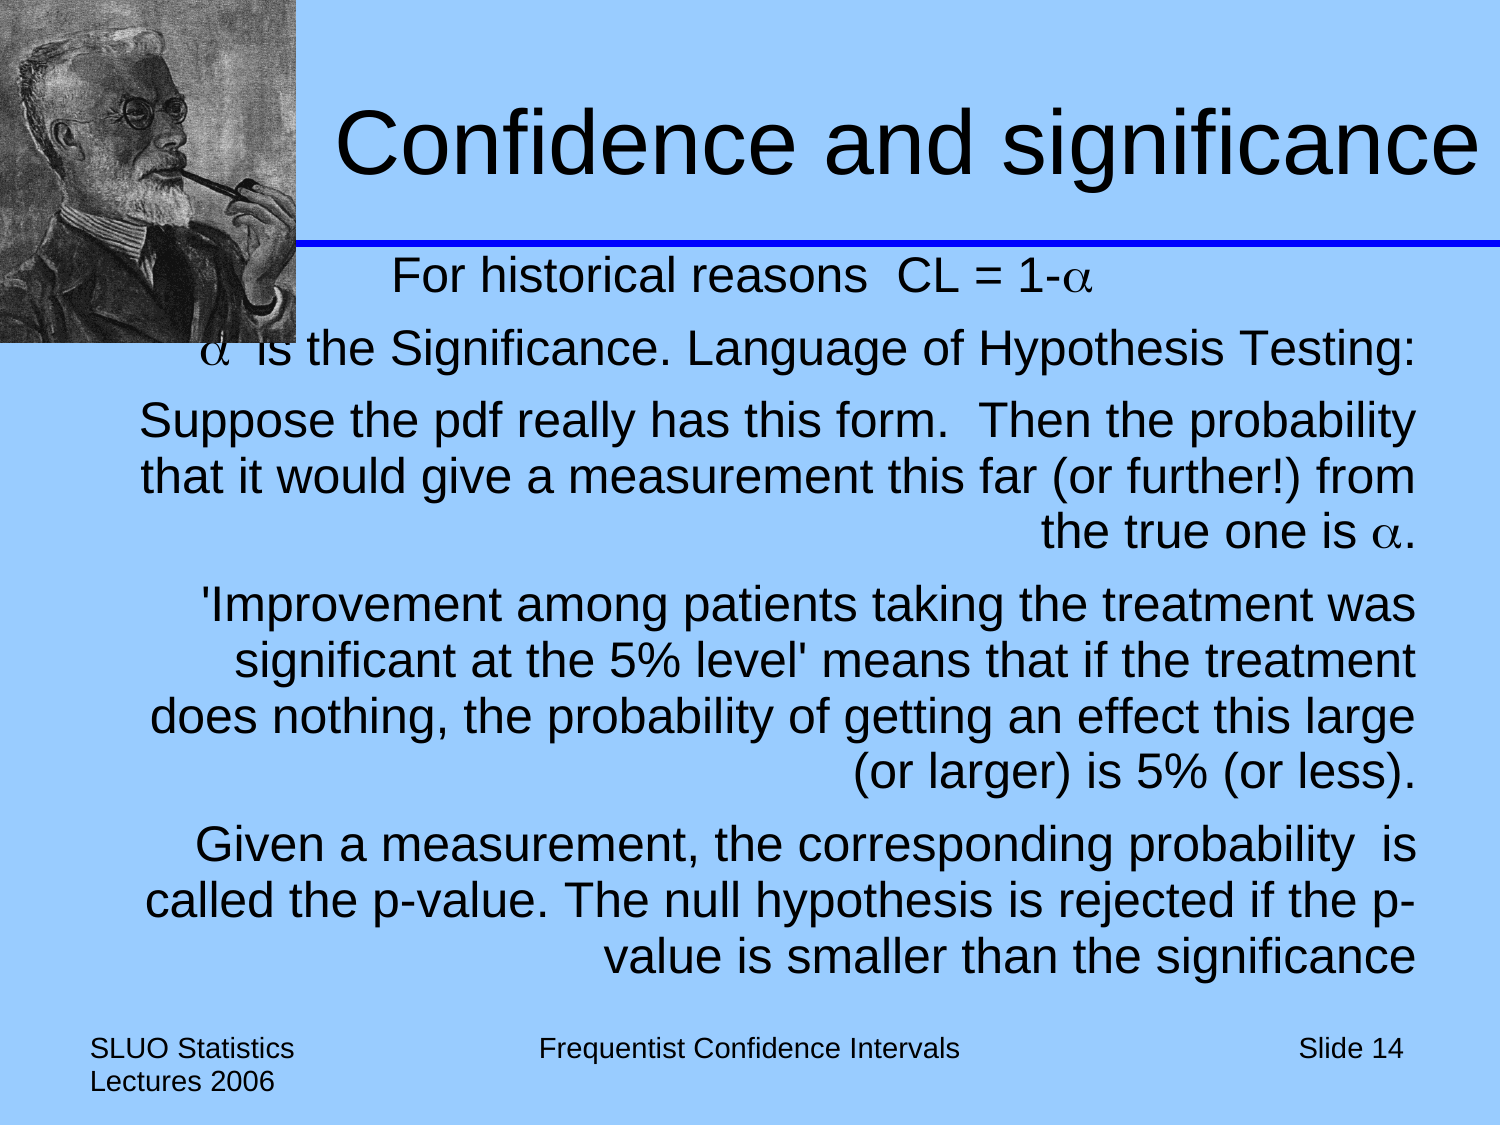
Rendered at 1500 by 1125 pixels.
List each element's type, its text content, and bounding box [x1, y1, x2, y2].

title Confidence and significance [296, 48, 1498, 237]
picture [0, 0, 296, 343]
list For historical reasons CL = 1-  is the Significance. Language of Hypothesis Testing: Suppose the pdf really has this form. Then the probability that it would give a measurement this far (or further!) from the true one is . 'Improvement among patients taking the treatment was significant at the 5% level' means that if the treatment does nothing, the probability of getting an effect this large (or larger) is 5% (or less). Given a measurement, the corresponding probability is called the p-value. The null hypothesis is rejected if the p-value is smaller than the significance [67, 247, 1418, 1005]
